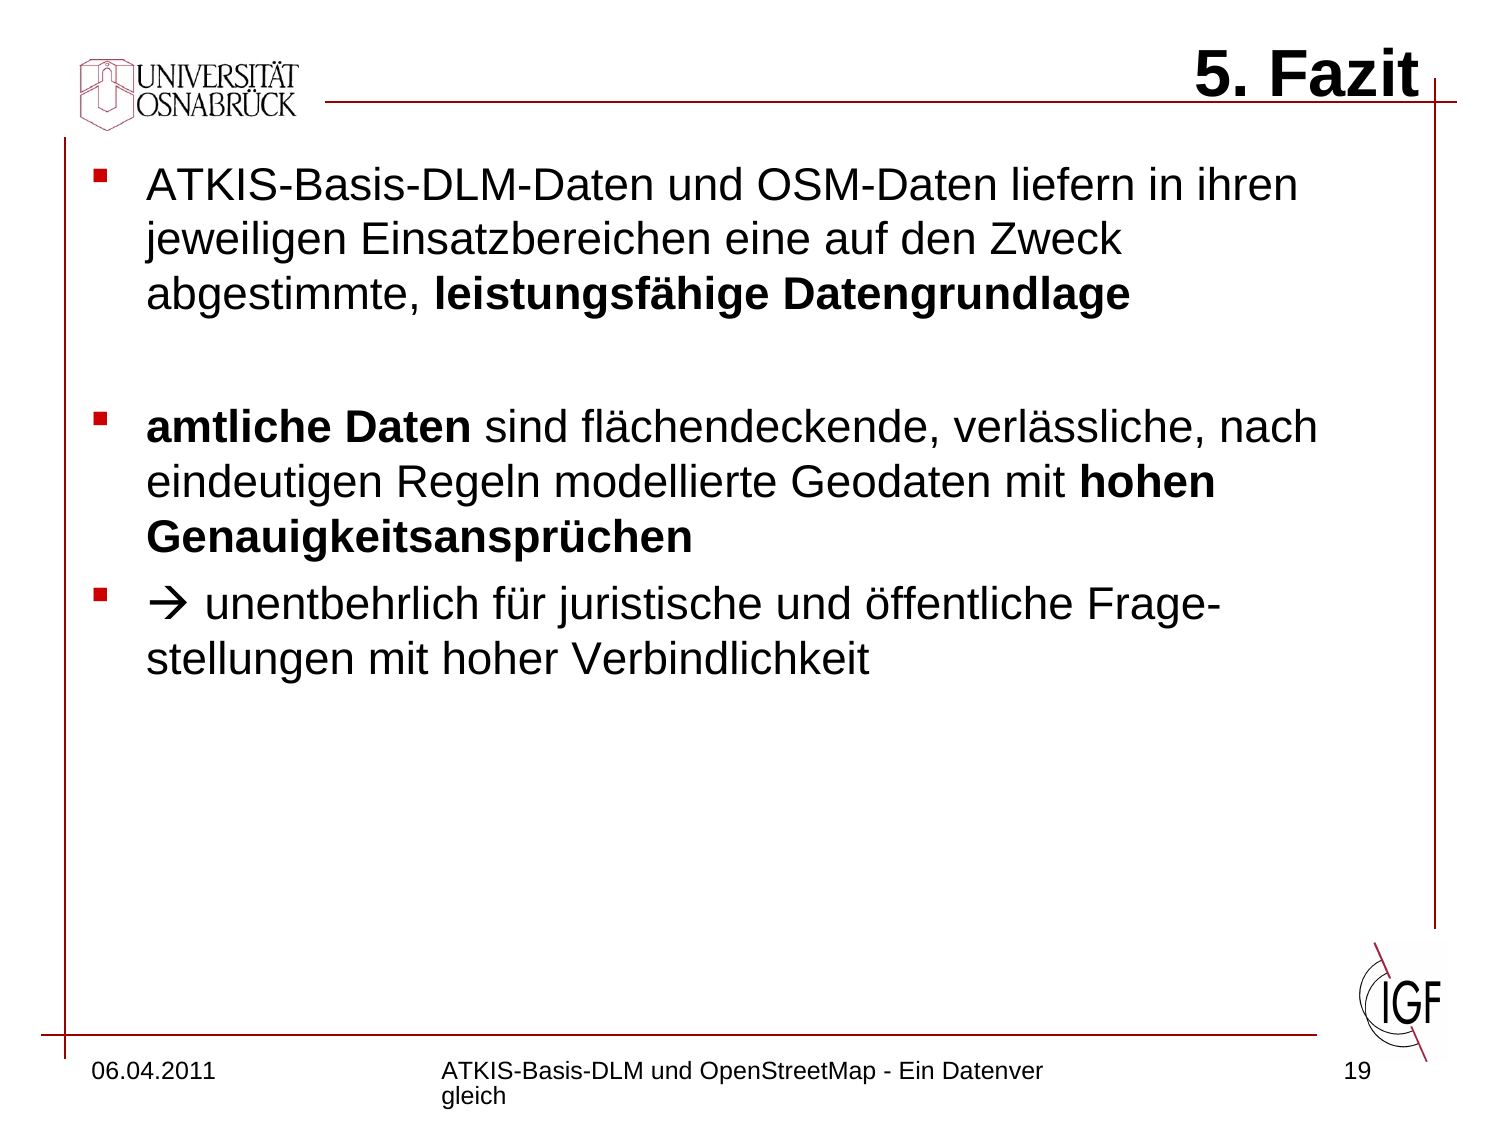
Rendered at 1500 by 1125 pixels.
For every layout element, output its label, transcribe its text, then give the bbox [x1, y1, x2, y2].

picture [79, 59, 299, 131]
title 5. Fazit [460, 18, 1436, 121]
list ATKIS-Basis-DLM-Daten und OSM-Daten liefern in ihren jeweiligen Einsatzbereichen eine auf den Zweck abgestimmte, leistungsfähige Datengrundlage amtliche Daten sind flächendeckende, verlässliche, nach eindeutigen Regeln modellierte Geodaten mit hohen Genauigkeitsansprüchen  unentbehrlich für juristische und öffentliche Frage-stellungen mit hoher Verbindlichkeit [75, 146, 1426, 1019]
picture [1359, 942, 1448, 1062]
